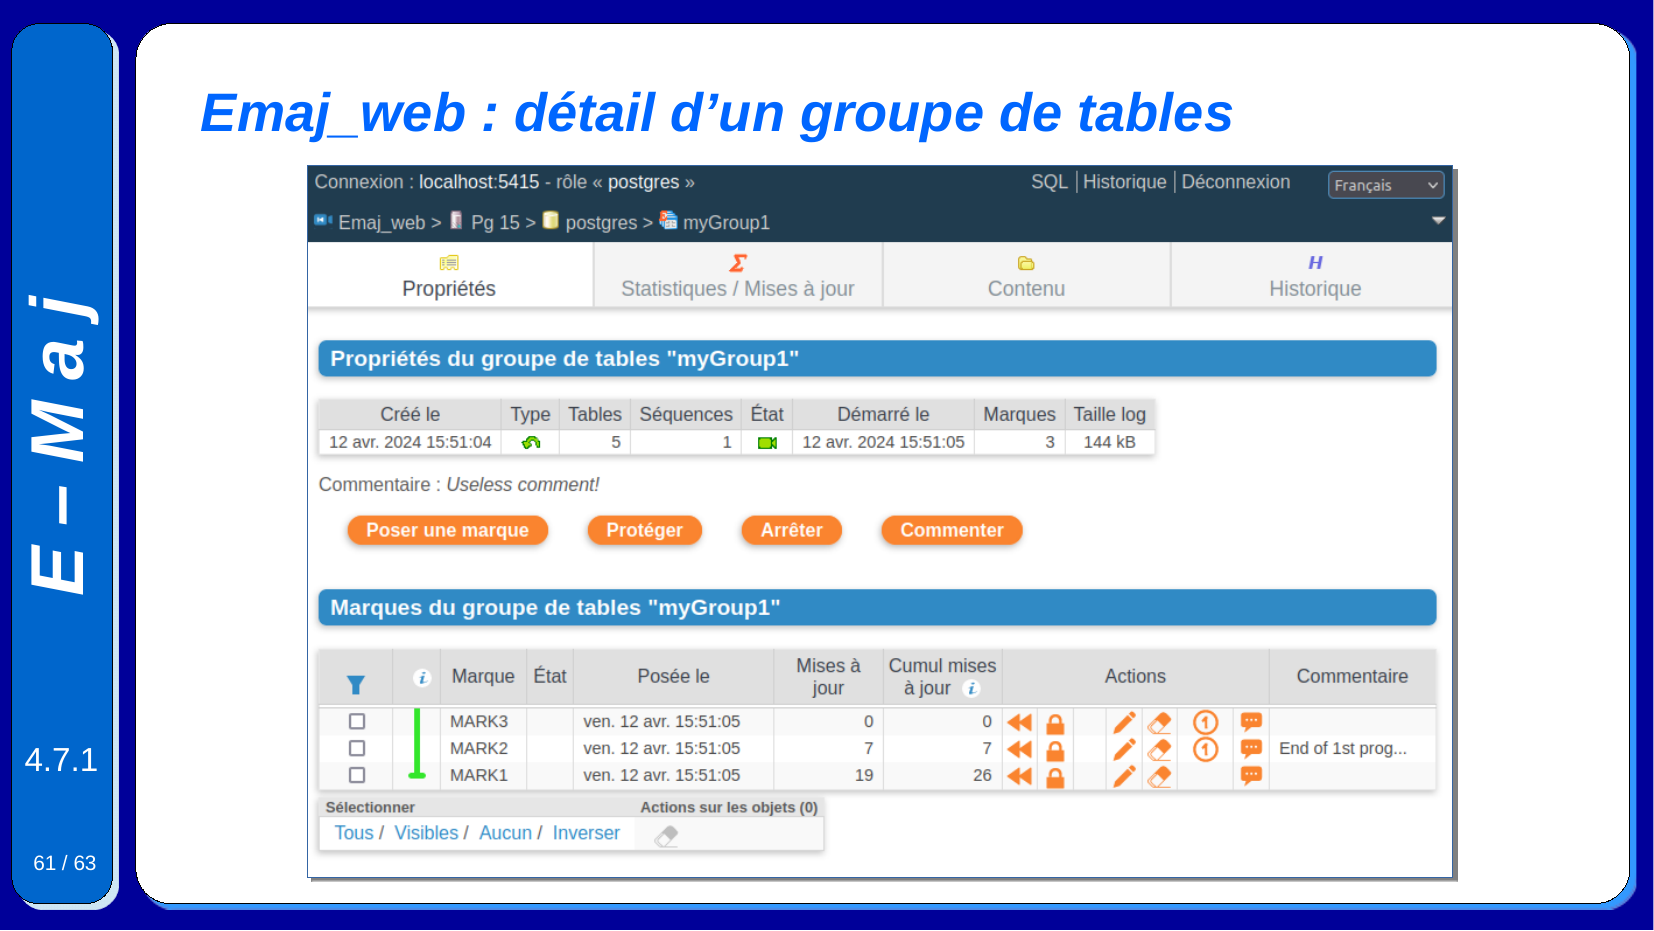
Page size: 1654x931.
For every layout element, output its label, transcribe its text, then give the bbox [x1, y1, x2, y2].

picture [307, 165, 1453, 878]
title Emaj_web : détail d’un groupe de tables [200, 34, 1575, 191]
